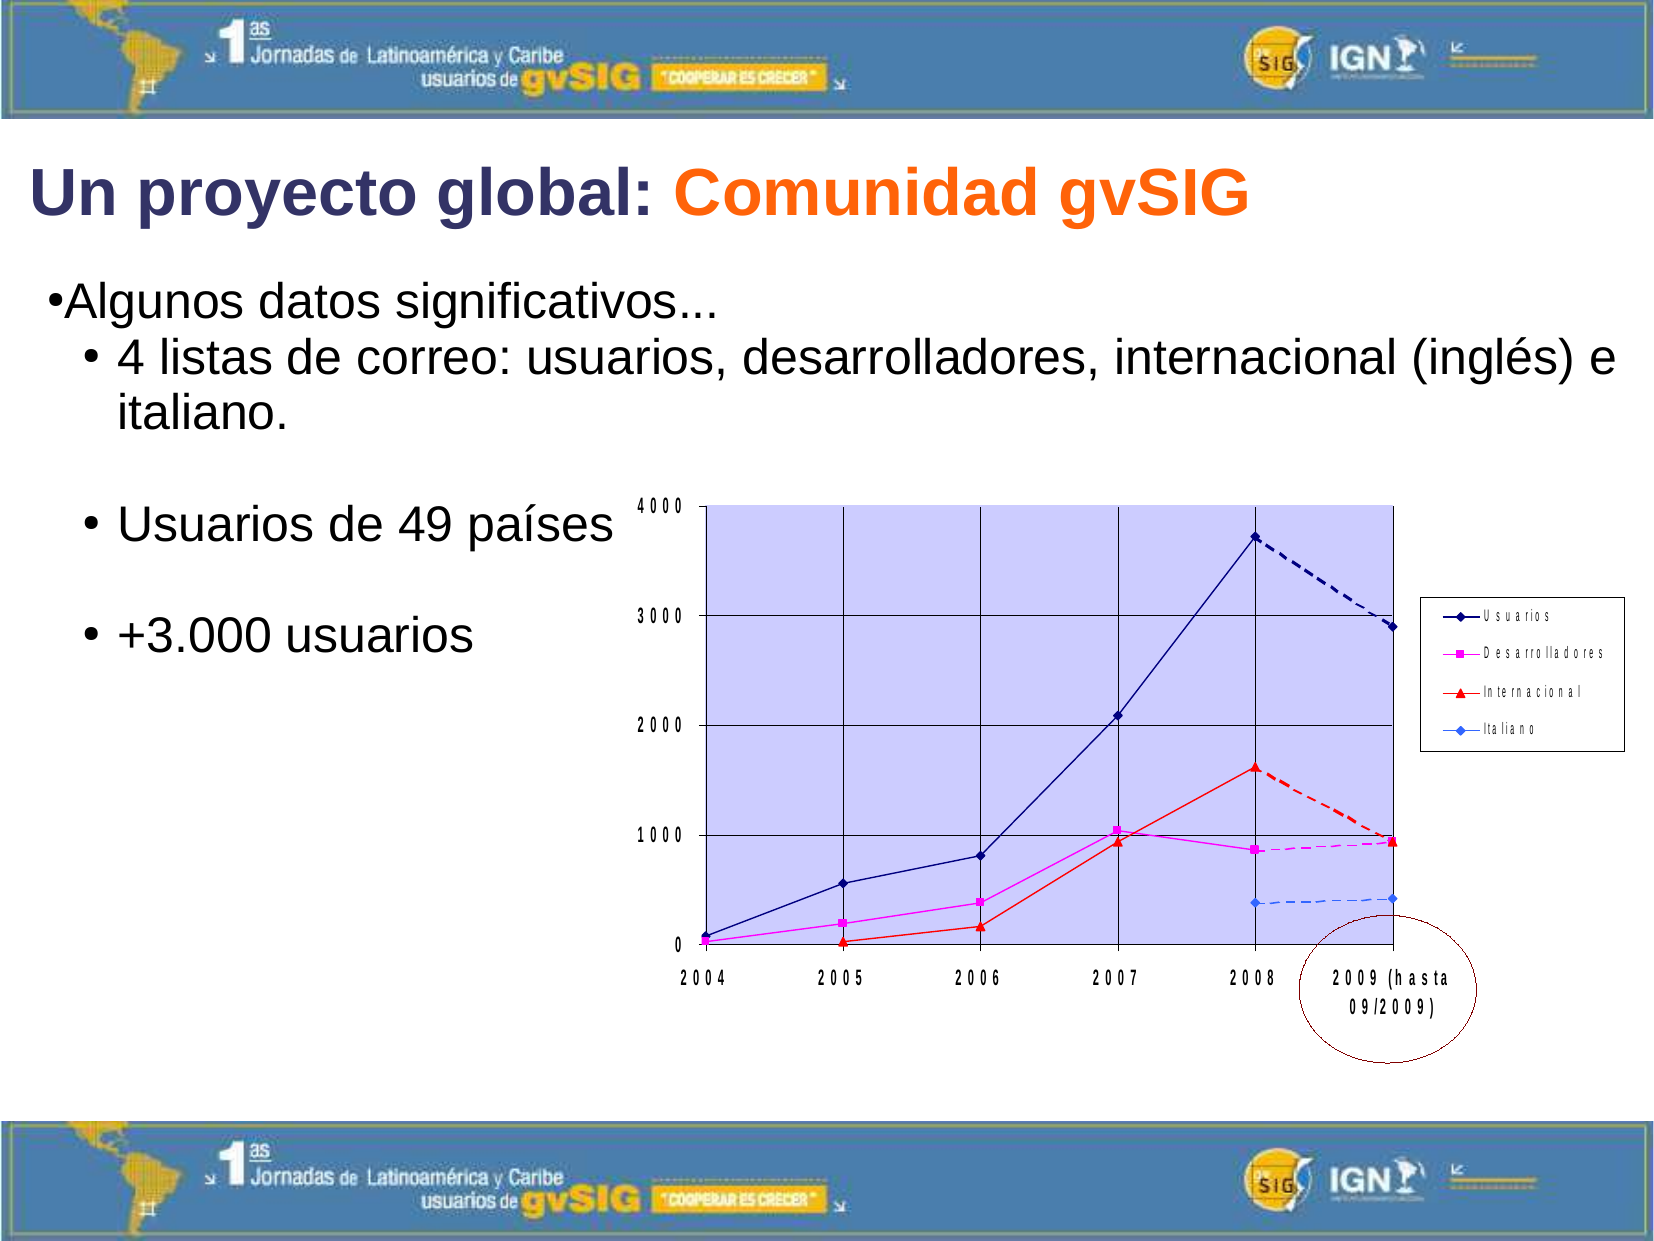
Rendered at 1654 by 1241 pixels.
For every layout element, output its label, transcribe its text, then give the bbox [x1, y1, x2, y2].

text_box Un proyecto global: Comunidad gvSIG [29, 118, 1501, 266]
text_box Algunos datos significativos... 4 listas de correo: usuarios, desarrolladores, internacional (inglés) e italiano. Usuarios de 49 países +3.000 usuarios [32, 265, 1654, 671]
picture [0, 671, 1654, 1241]
picture [0, 0, 1654, 119]
